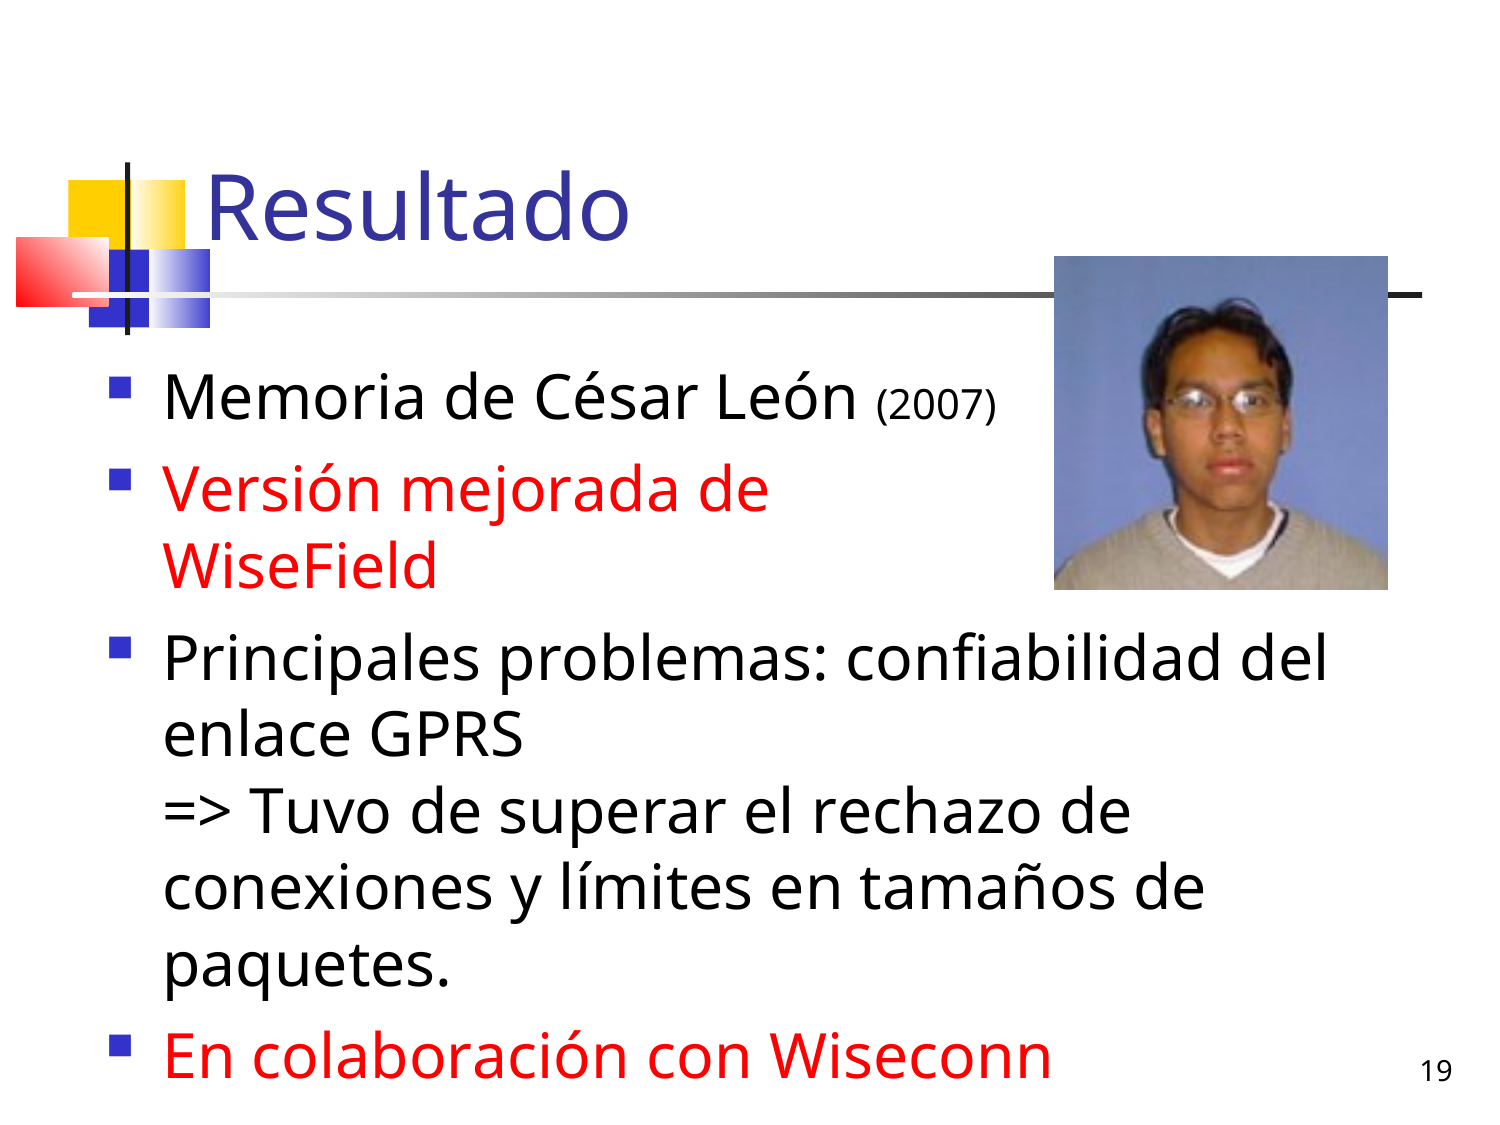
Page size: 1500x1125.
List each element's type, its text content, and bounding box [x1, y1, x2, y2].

title Resultado [188, 35, 1269, 276]
text_box <number> [1155, 1024, 1468, 1100]
list Memoria de César León (2007) Versión mejorada de WiseField Principales problemas: confiabilidad del enlace GPRS => Tuvo de superar el rechazo de conexiones y límites en tamaños de paquetes. En colaboración con Wiseconn [91, 351, 1367, 1027]
picture [1054, 256, 1388, 590]
